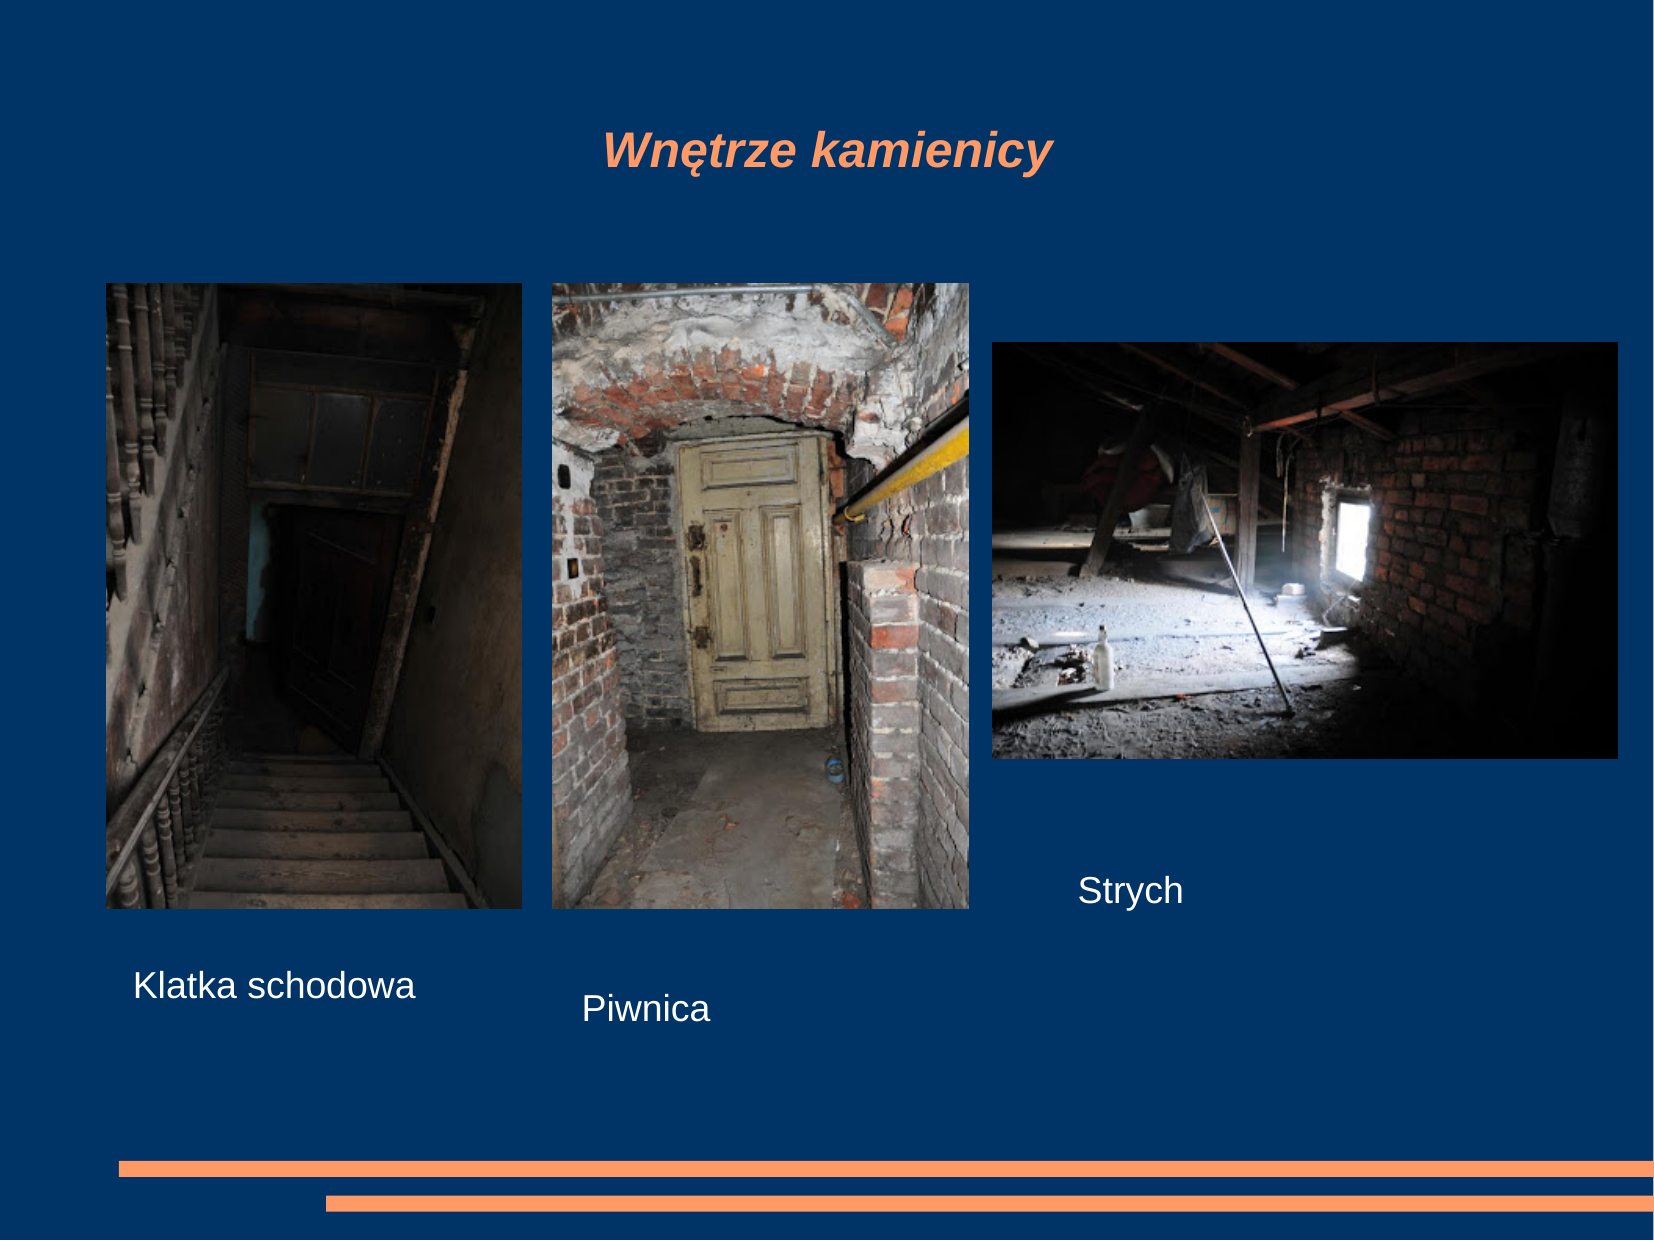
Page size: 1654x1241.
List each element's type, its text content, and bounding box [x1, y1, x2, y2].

picture [992, 342, 1618, 759]
title Wnętrze kamienicy [121, 46, 1534, 254]
picture [552, 283, 969, 909]
text_box Klatka schodowa [118, 956, 430, 1014]
picture [106, 283, 522, 909]
text_box Strych [1062, 862, 1199, 920]
text_box Piwnica [566, 980, 725, 1038]
